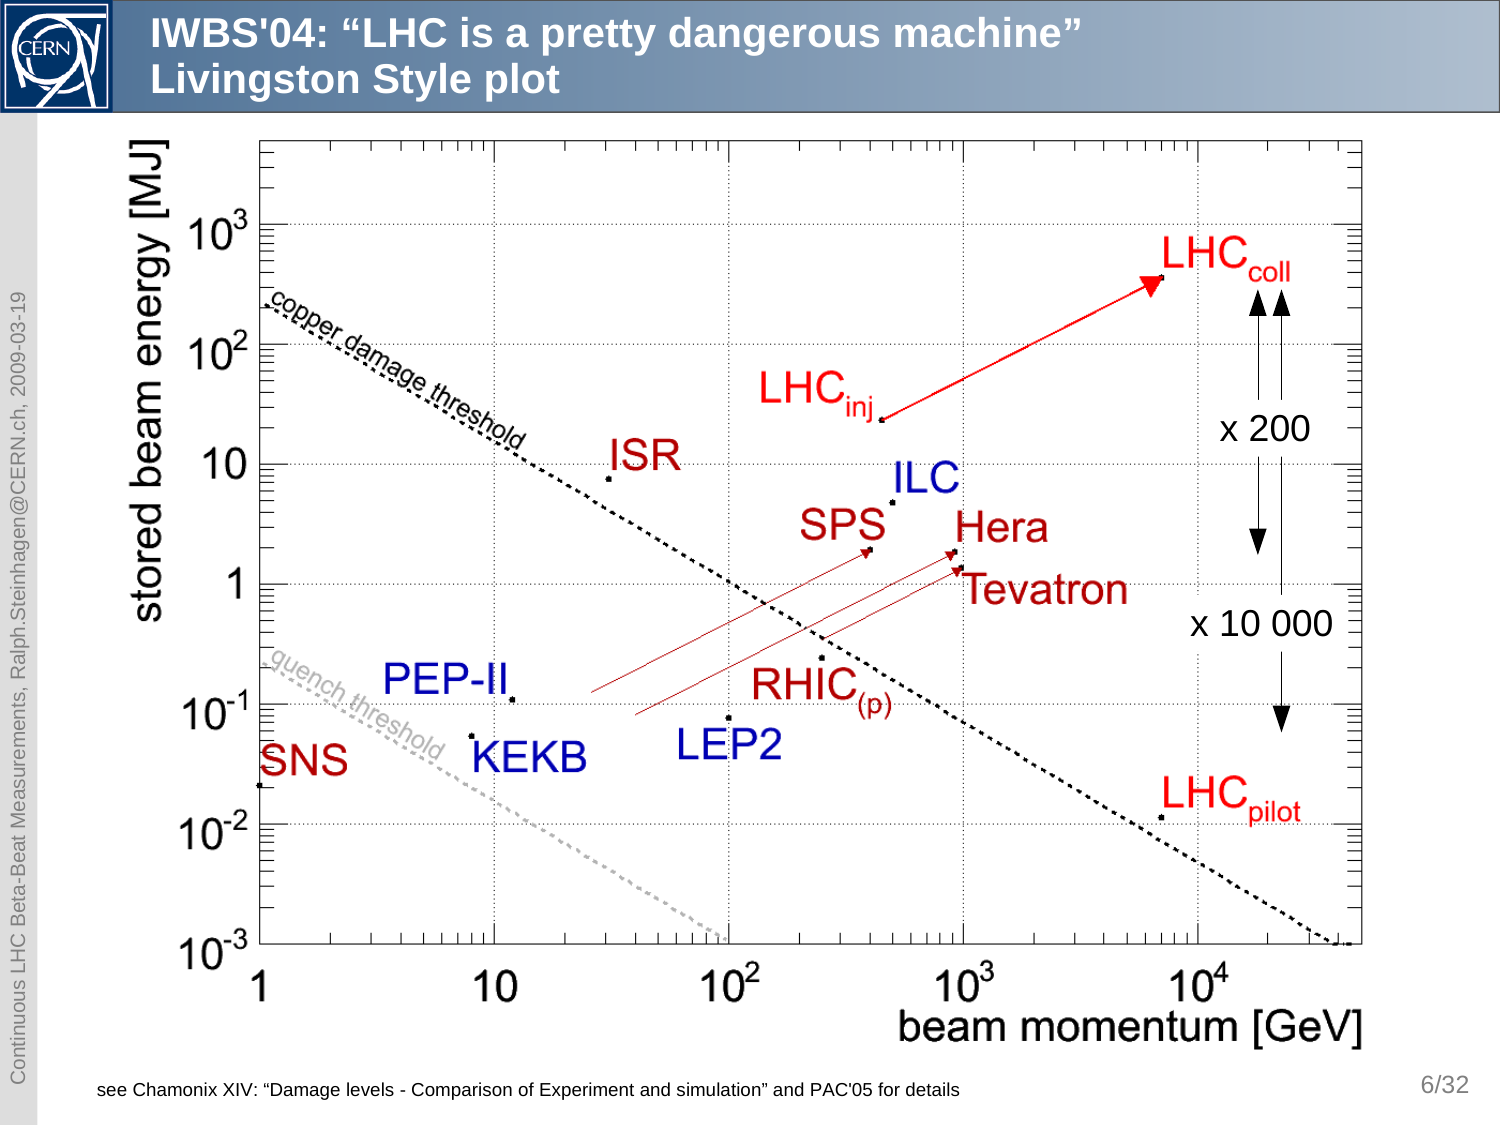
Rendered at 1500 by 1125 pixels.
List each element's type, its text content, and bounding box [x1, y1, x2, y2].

list see Chamonix XIV: “Damage levels - Comparison of Experiment and simulation” and PAC'05 for details [96, 1057, 1447, 1117]
text_box x 10 000 [1175, 594, 1349, 652]
picture [0, 0, 113, 113]
picture [106, 122, 1387, 1057]
text_box x 200 [1204, 399, 1326, 457]
title IWBS'04: “LHC is a pretty dangerous machine” Livingston Style plot [150, 0, 1201, 113]
